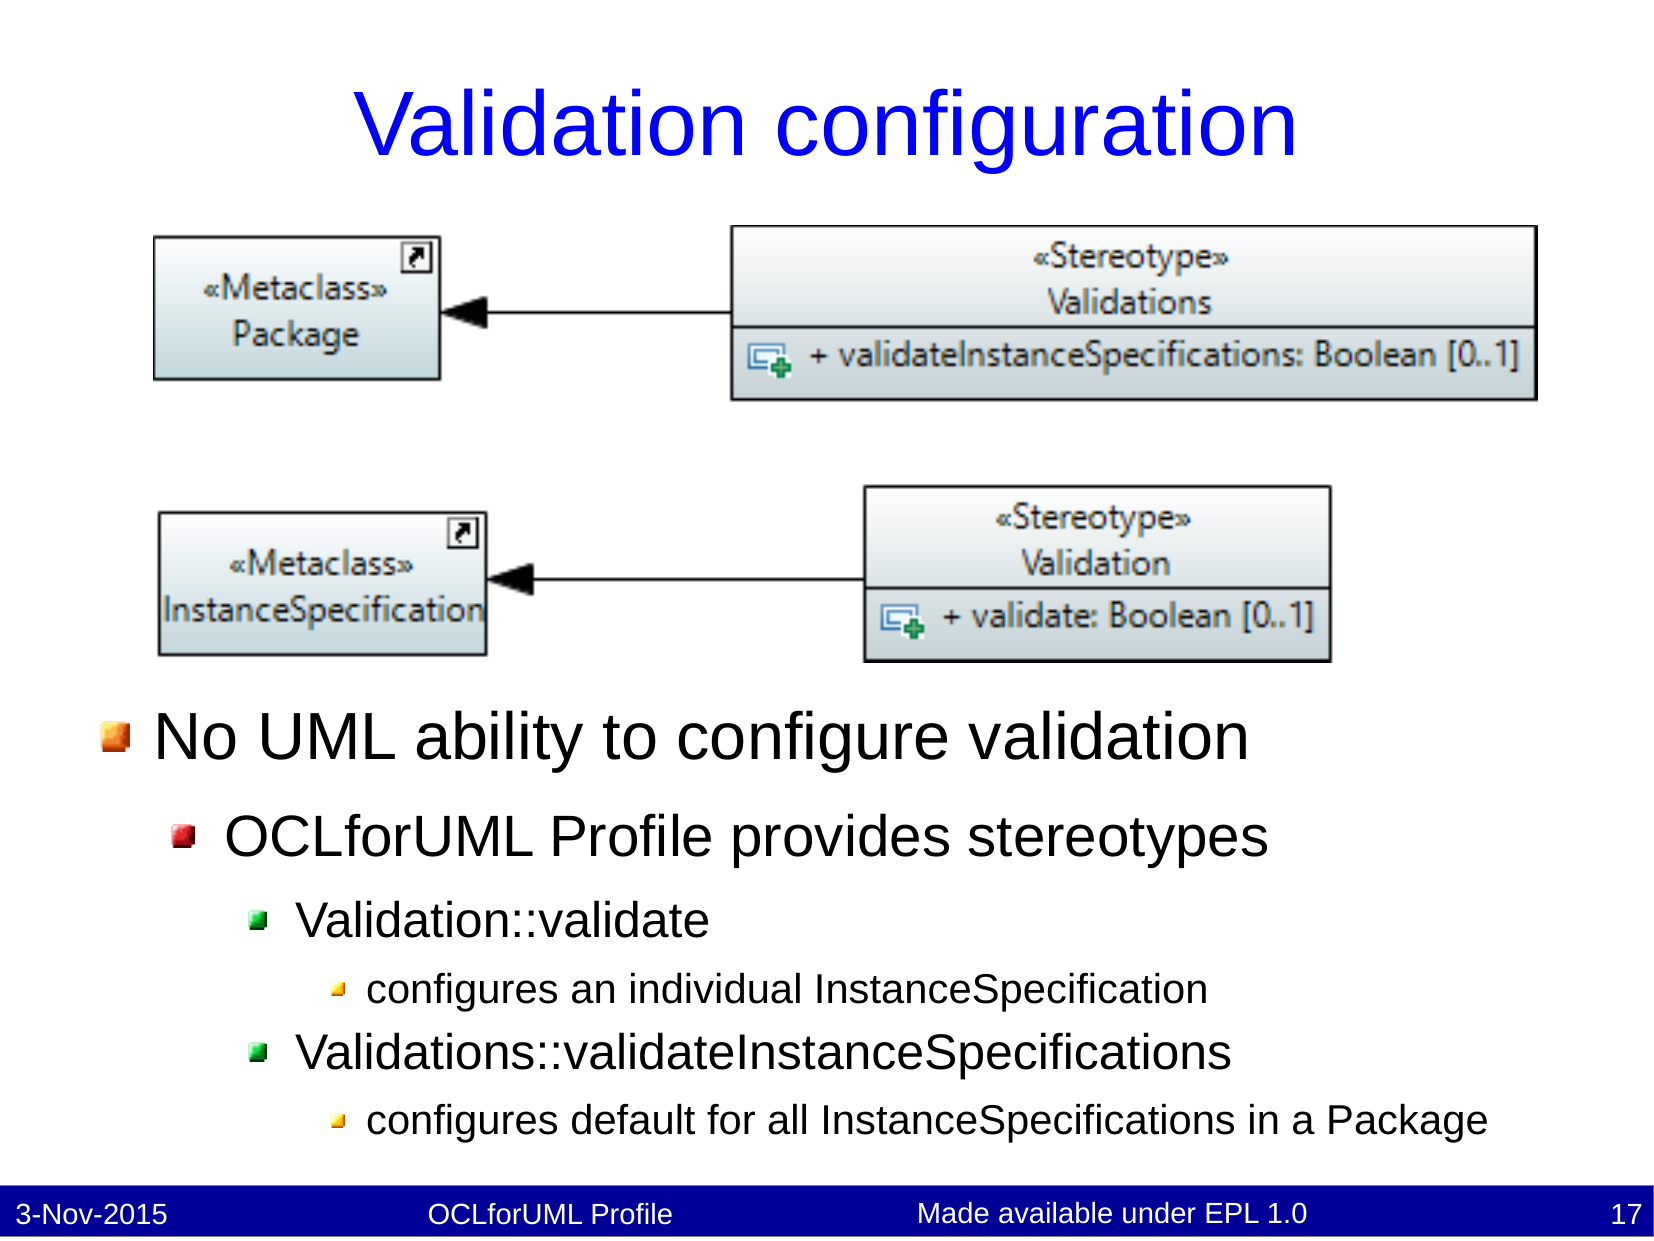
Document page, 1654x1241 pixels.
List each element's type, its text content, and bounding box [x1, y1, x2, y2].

list No UML ability to configure validation OCLforUML Profile provides stereotypes Validation::validate configures an individual InstanceSpecification Validations::validateInstanceSpecifications configures default for all InstanceSpecifications in a Package [82, 699, 1571, 1168]
title Validation configuration [82, 49, 1571, 198]
picture [153, 225, 1538, 663]
